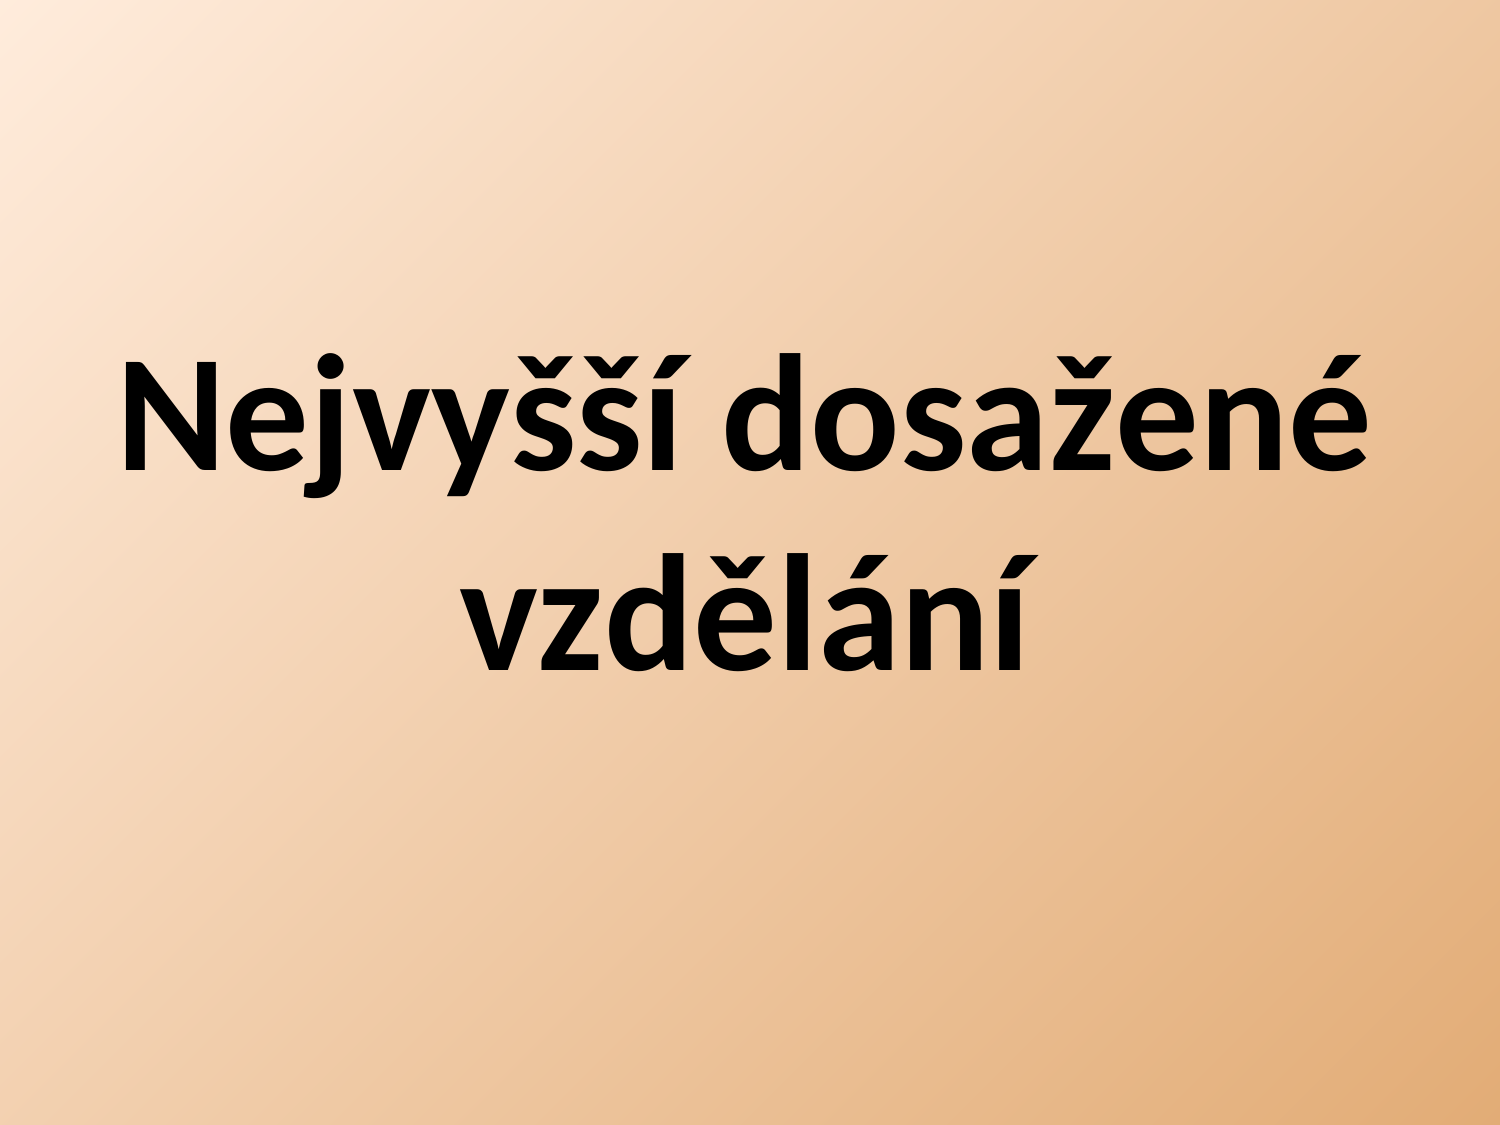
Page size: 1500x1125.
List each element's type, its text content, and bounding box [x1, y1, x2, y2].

title Nejvyšší dosažené vzdělání [70, 296, 1421, 712]
